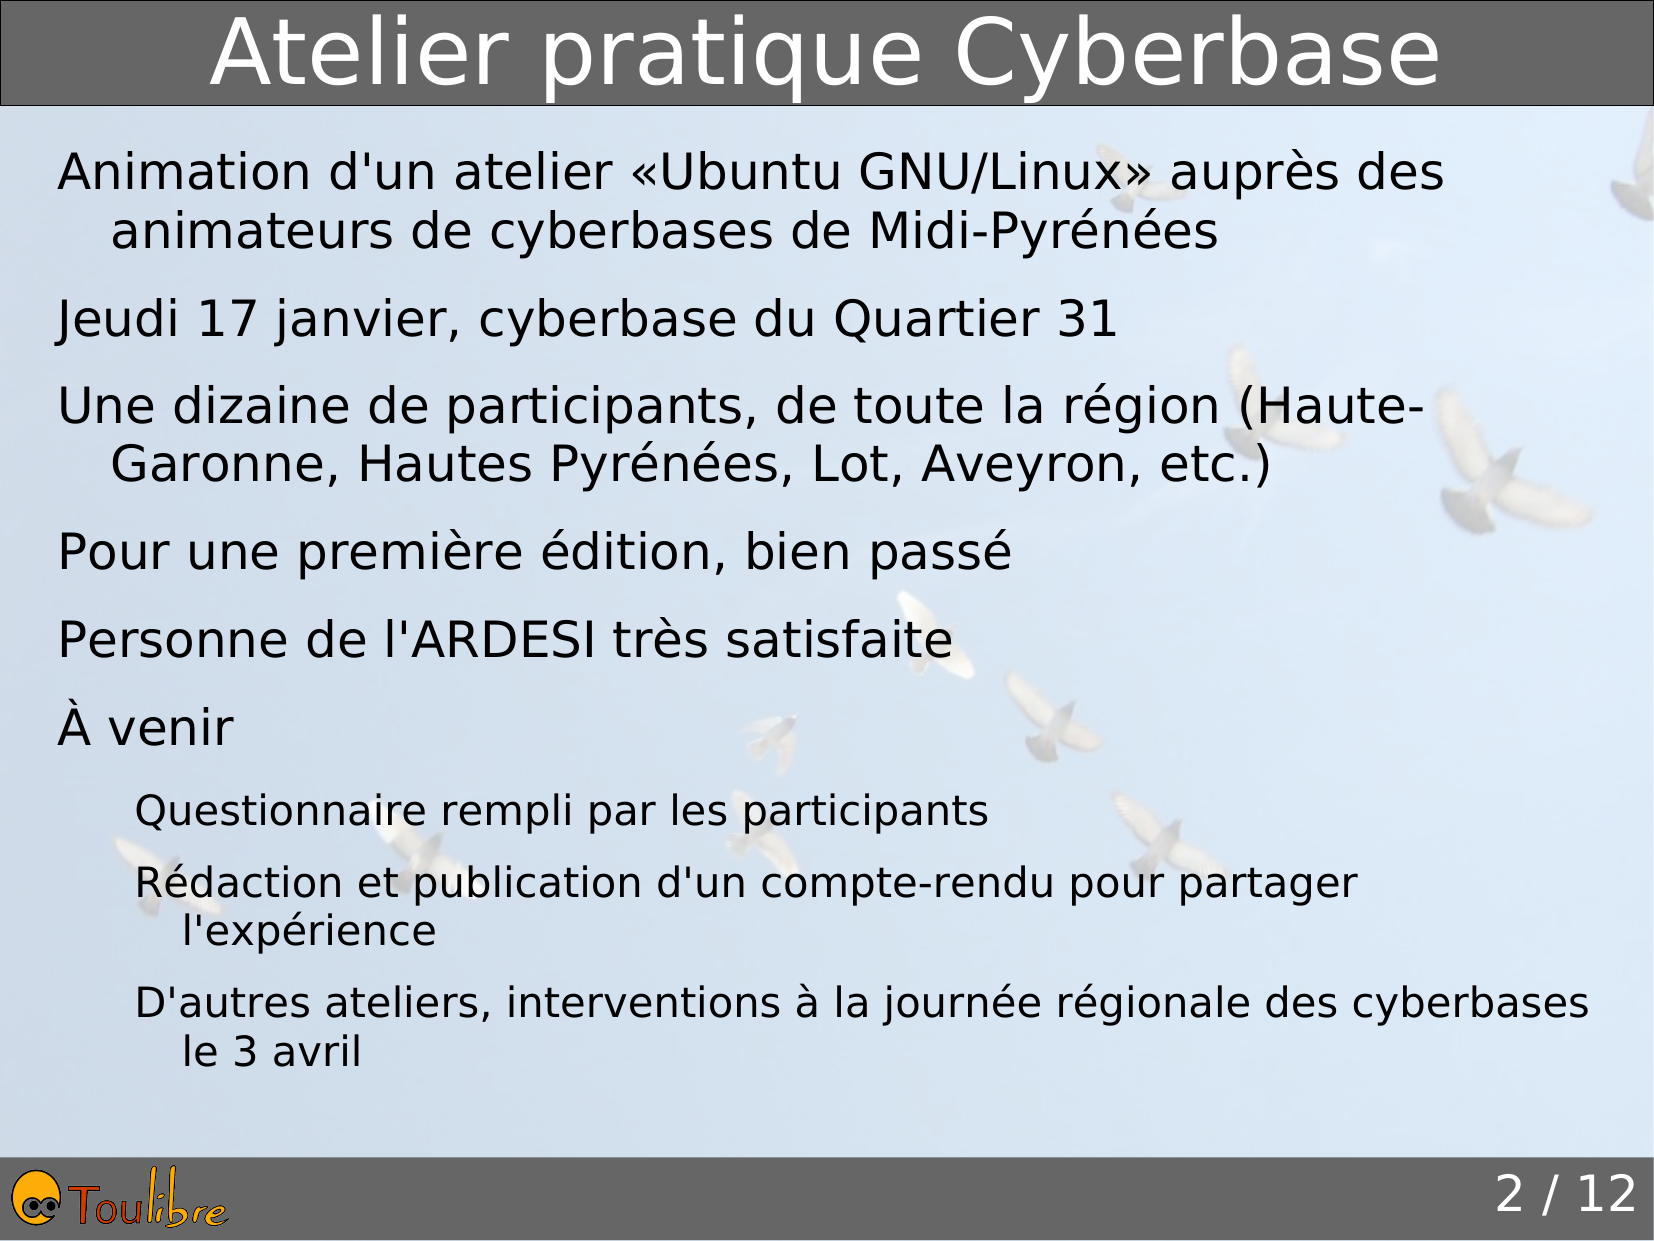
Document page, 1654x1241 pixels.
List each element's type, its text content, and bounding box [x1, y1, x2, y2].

list Animation d'un atelier «Ubuntu GNU/Linux» auprès des animateurs de cyberbases de Midi-Pyrénées Jeudi 17 janvier, cyberbase du Quartier 31 Une dizaine de participants, de toute la région (Haute-Garonne, Hautes Pyrénées, Lot, Aveyron, etc.) Pour une première édition, bien passé Personne de l'ARDESI très satisfaite À venir Questionnaire rempli par les participants Rédaction et publication d'un compte-rendu pour partager l'expérience D'autres ateliers, interventions à la journée régionale des cyberbases le 3 avril [39, 143, 1609, 1109]
title Atelier pratique Cyberbase [0, 0, 1654, 107]
picture [11, 1165, 229, 1228]
